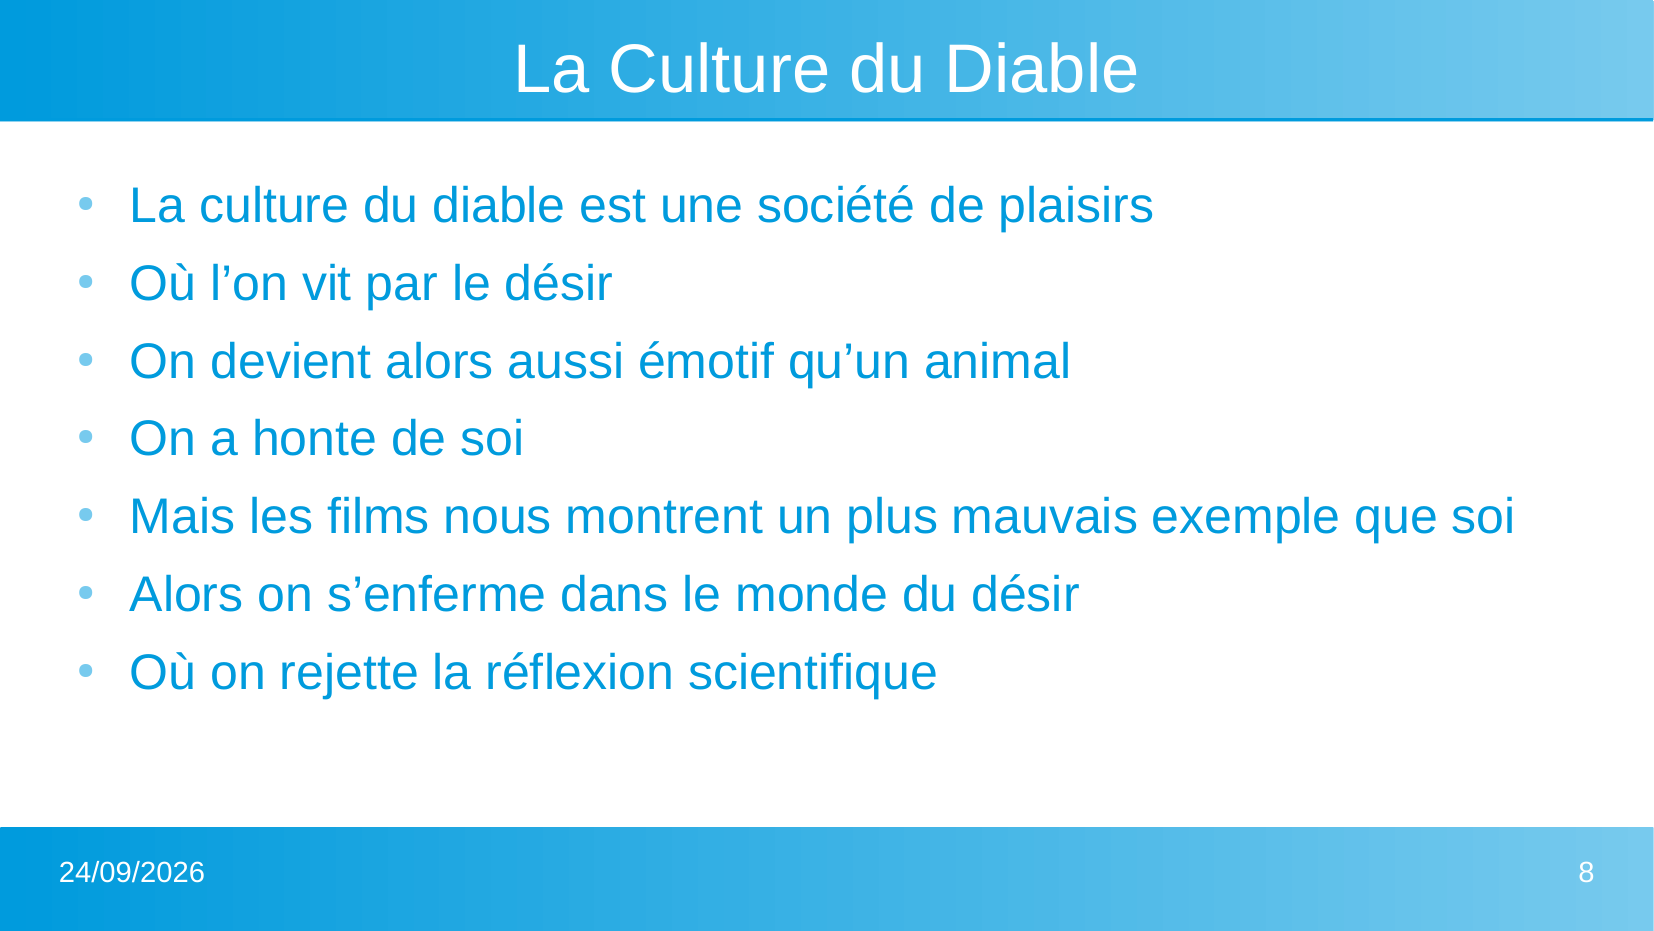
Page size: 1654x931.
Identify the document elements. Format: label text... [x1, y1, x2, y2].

list La culture du diable est une société de plaisirs Où l’on vit par le désir On devient alors aussi émotif qu’un animal On a honte de soi Mais les films nous montrent un plus mauvais exemple que soi Alors on s’enferme dans le monde du désir Où on rejette la réflexion scientifique [59, 177, 1595, 768]
title La Culture du Diable [59, 29, 1595, 108]
